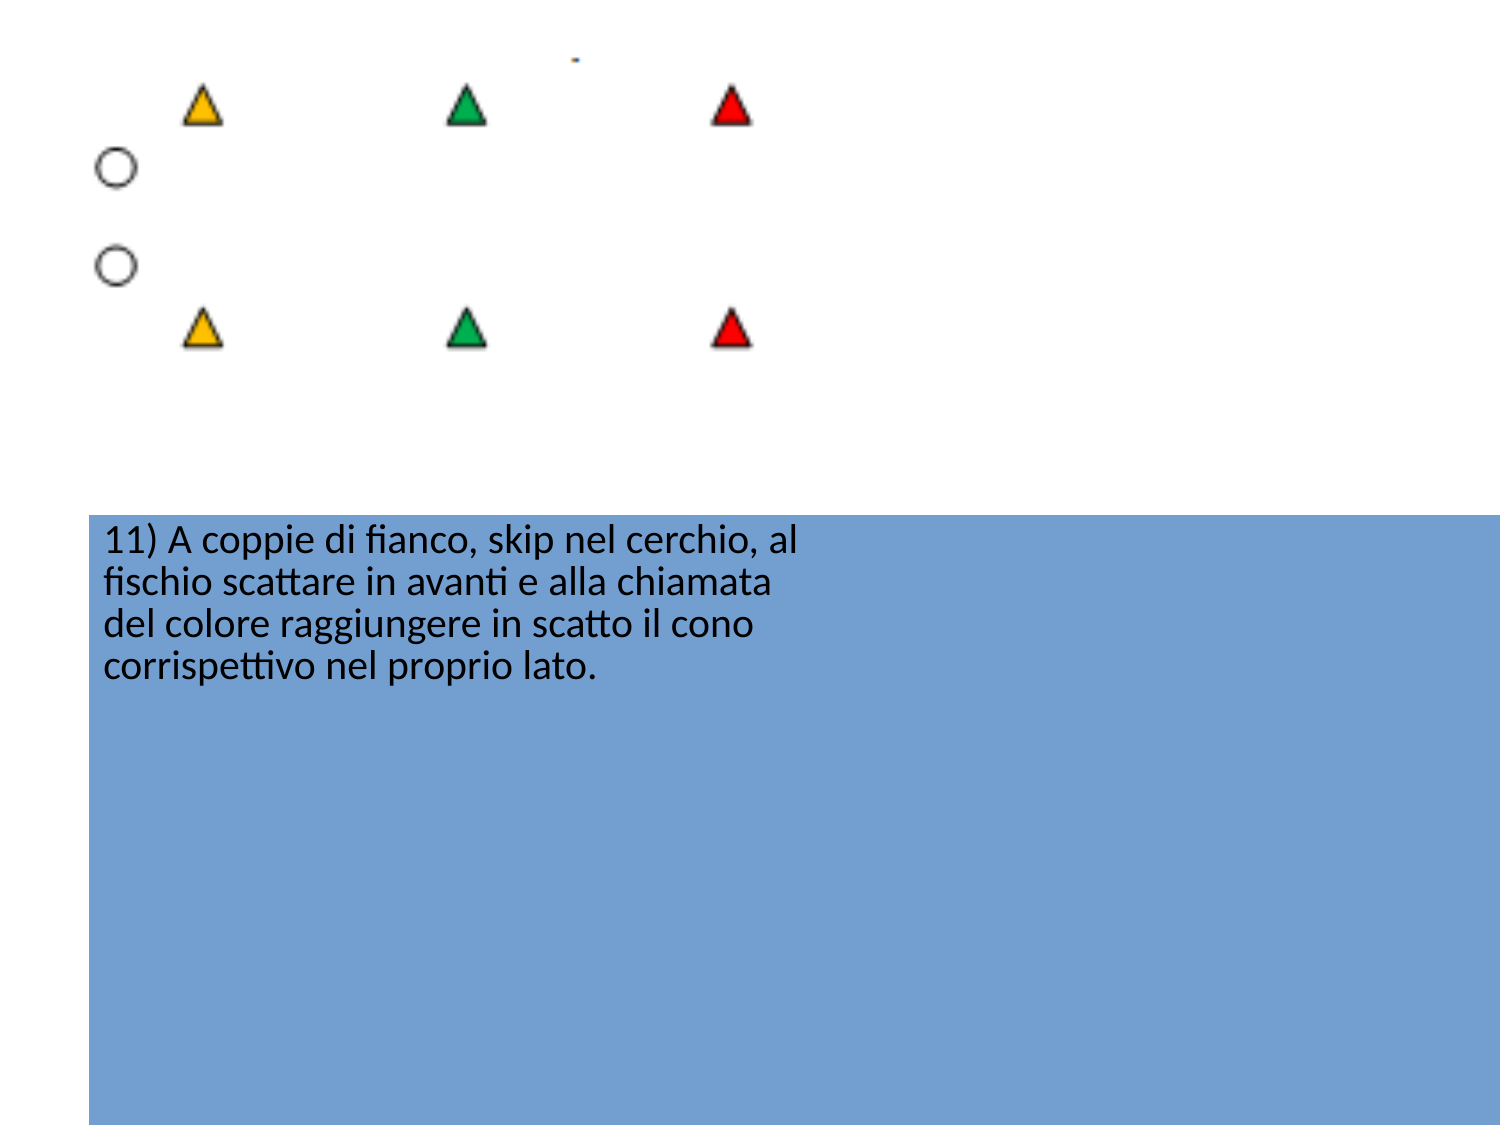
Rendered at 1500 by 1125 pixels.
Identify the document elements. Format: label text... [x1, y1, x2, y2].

picture [0, 0, 904, 491]
table_header [829, 515, 1500, 730]
table_header 11) A coppie di fianco, skip nel cerchio, al fischio scattare in avanti e alla chiamata del colore raggiungere in scatto il cono corrispettivo nel proprio lato. [89, 515, 829, 730]
table_cell [89, 730, 701, 1125]
table_cell [701, 730, 1500, 1125]
